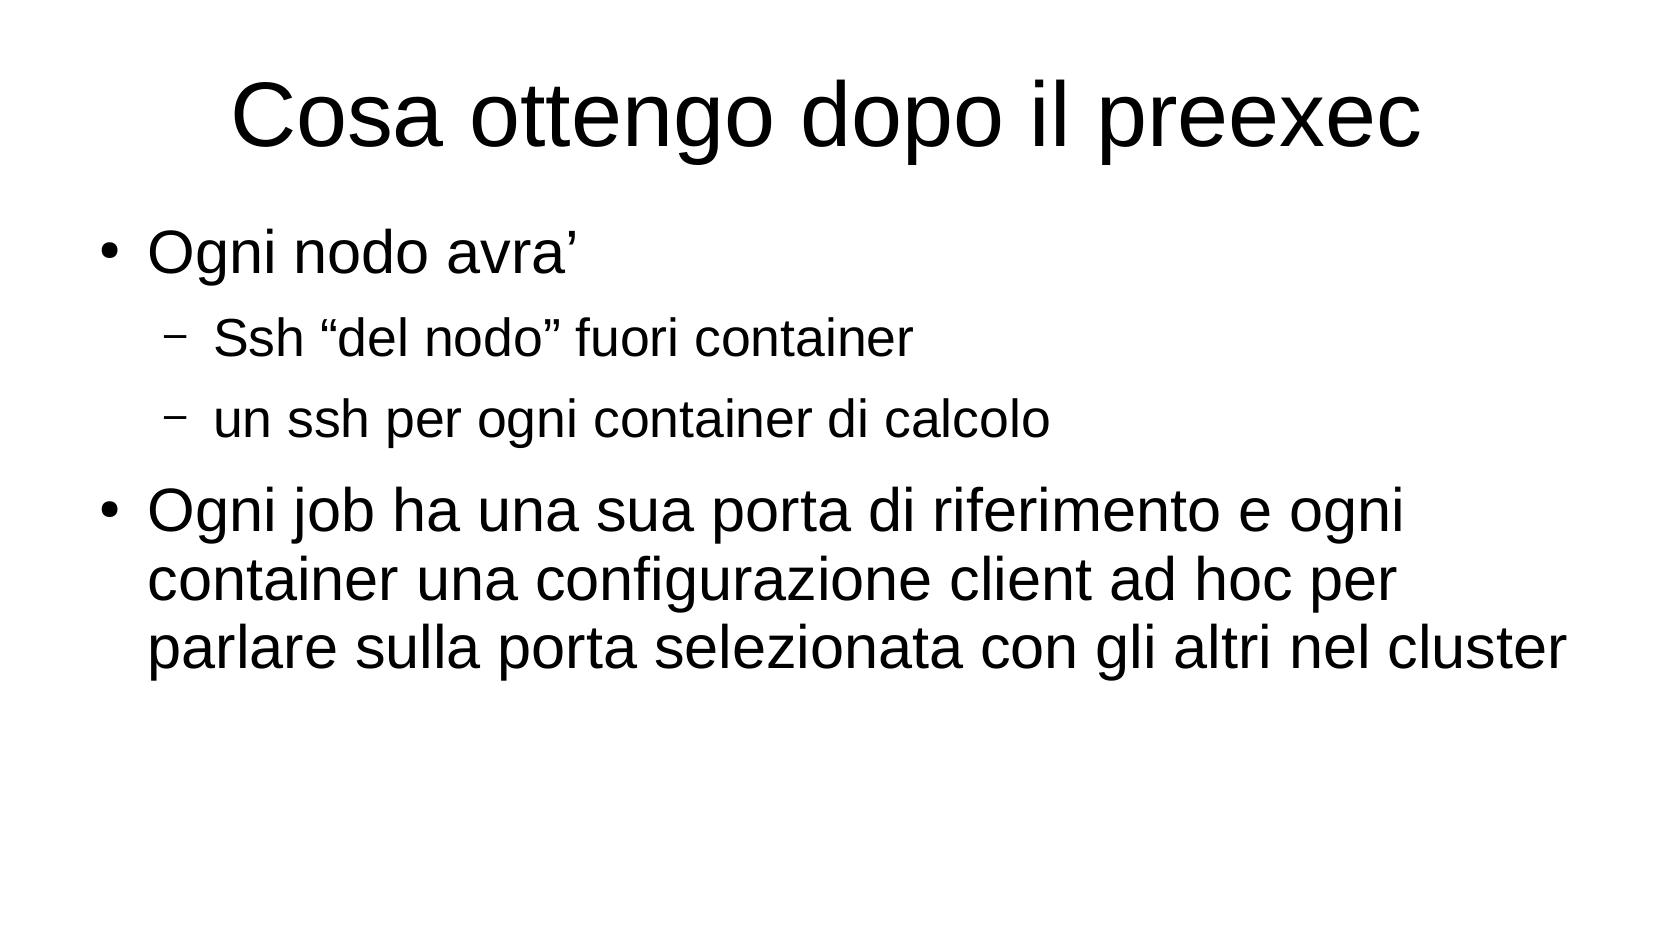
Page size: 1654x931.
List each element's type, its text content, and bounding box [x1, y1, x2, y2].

list Ogni nodo avra’ Ssh “del nodo” fuori container un ssh per ogni container di calcolo Ogni job ha una sua porta di riferimento e ogni container una configurazione client ad hoc per parlare sulla porta selezionata con gli altri nel cluster [82, 217, 1571, 758]
title Cosa ottengo dopo il preexec [82, 37, 1571, 193]
